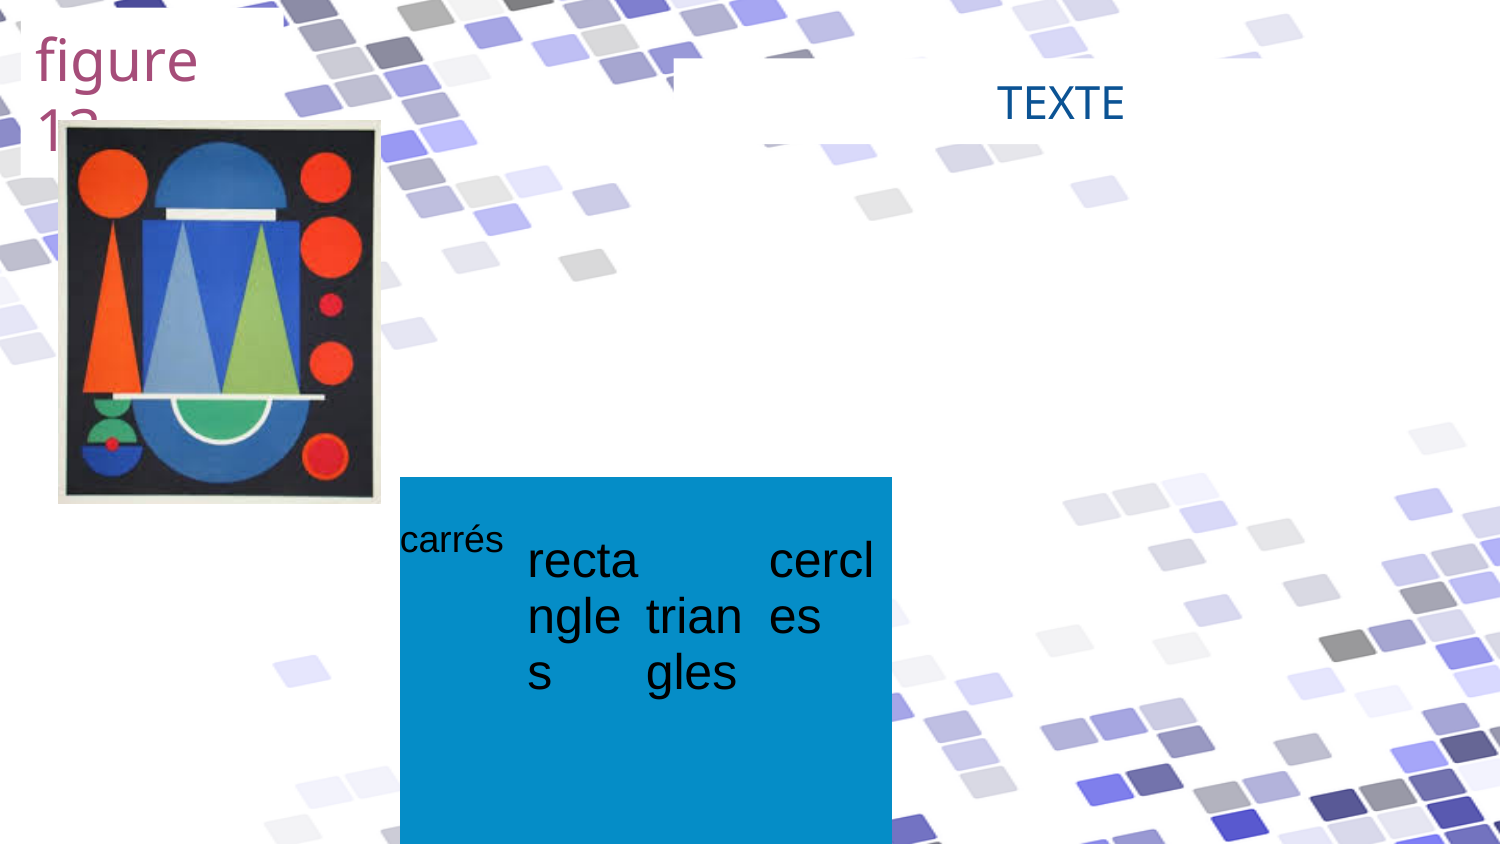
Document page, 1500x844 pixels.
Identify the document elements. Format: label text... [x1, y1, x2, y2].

picture [0, 0, 1500, 844]
text_box TEXTE [673, 58, 1450, 145]
table_header triangles [646, 477, 769, 844]
text_box figure 13 [20, 7, 284, 109]
table_header cercles [769, 477, 892, 844]
table_header carrés [400, 477, 527, 844]
table_header rectangles [527, 477, 646, 844]
